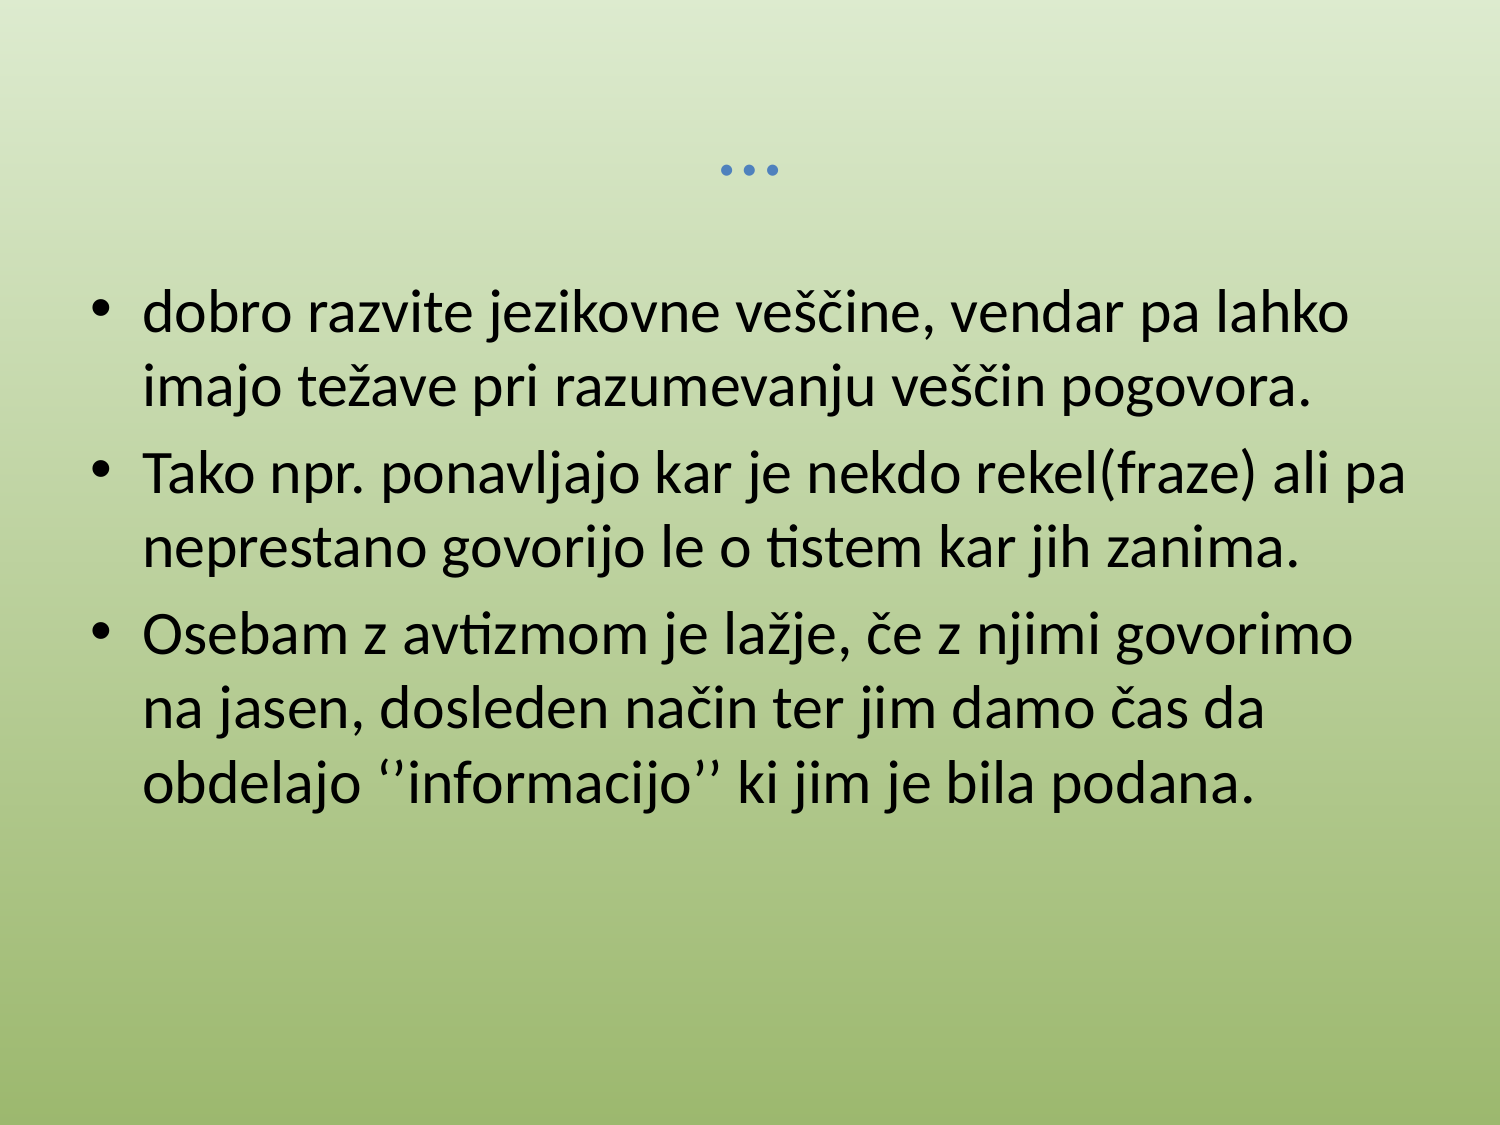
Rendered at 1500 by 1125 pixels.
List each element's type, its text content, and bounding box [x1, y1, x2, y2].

list dobro razvite jezikovne veščine, vendar pa lahko imajo težave pri razumevanju veščin pogovora. Tako npr. ponavljajo kar je nekdo rekel(fraze) ali pa neprestano govorijo le o tistem kar jih zanima. Osebam z avtizmom je lažje, če z njimi govorimo na jasen, dosleden način ter jim damo čas da obdelajo ‘’informacijo’’ ki jim je bila podana. [75, 262, 1425, 1005]
title … [75, 45, 1425, 233]
